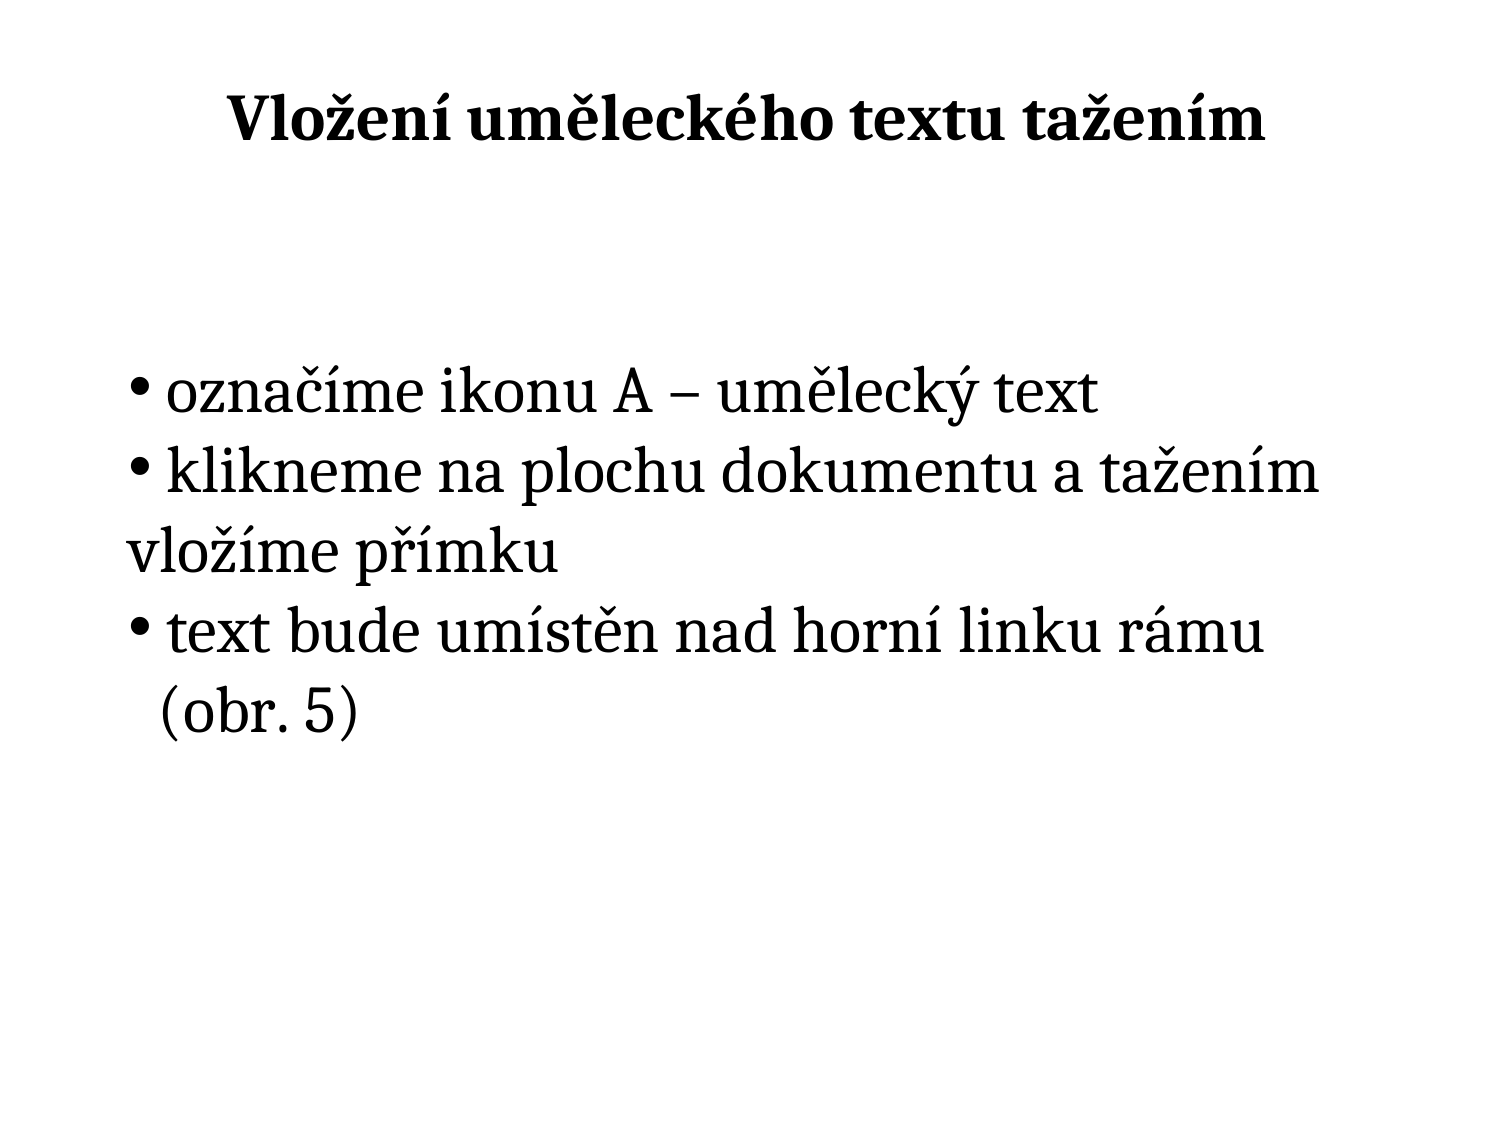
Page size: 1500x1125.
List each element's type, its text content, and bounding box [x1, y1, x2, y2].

text_box označíme ikonu A – umělecký text klikneme na plochu dokumentu a tažením vložíme přímku text bude umístěn nad horní linku rámu (obr. 5) [0, 337, 1496, 834]
text_box Vložení uměleckého textu tažením [0, 66, 1500, 162]
